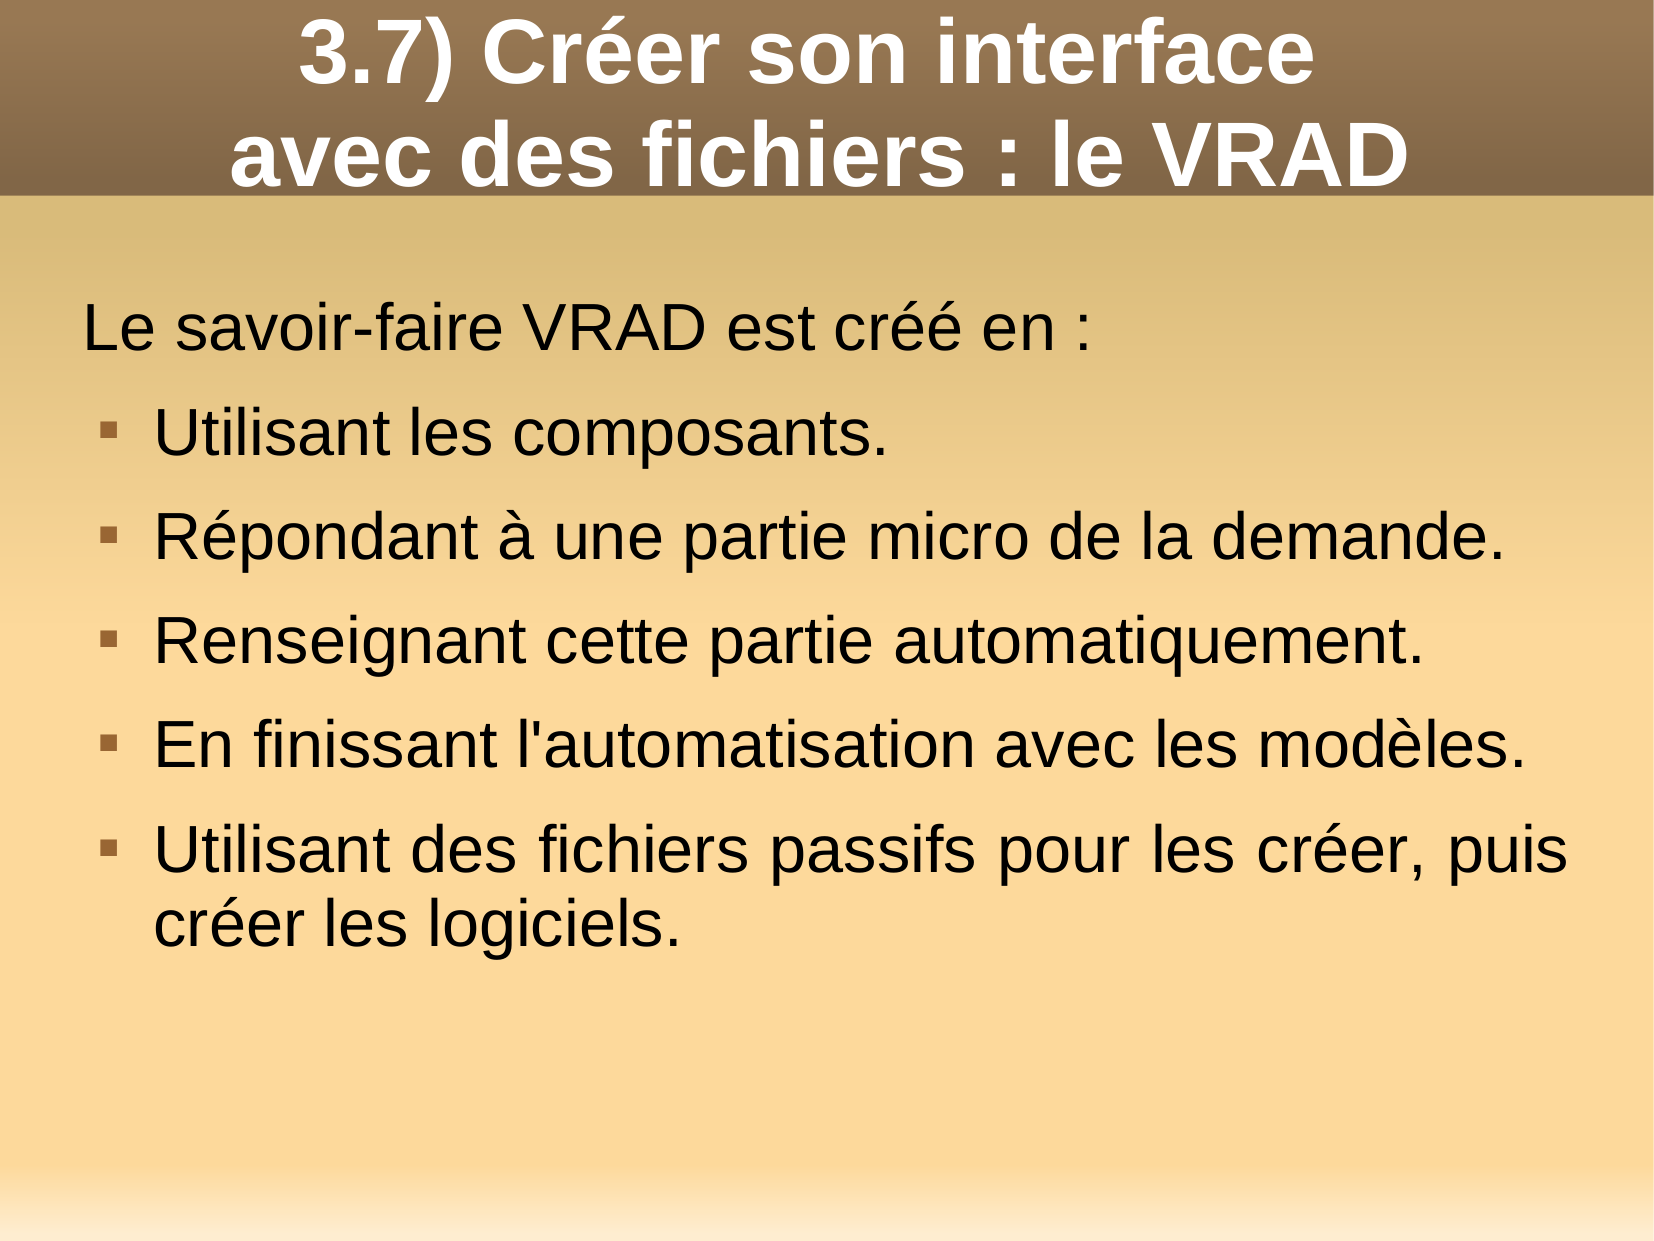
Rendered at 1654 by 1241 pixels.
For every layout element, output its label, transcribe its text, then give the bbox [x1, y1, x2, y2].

picture [0, 0, 1654, 1241]
title 3.7) Créer son interface avec des fichiers : le VRAD [76, 1, 1565, 207]
list Le savoir-faire VRAD est créé en : Utilisant les composants. Répondant à une partie micro de la demande. Renseignant cette partie automatiquement. En finissant l'automatisation avec les modèles. Utilisant des fichiers passifs pour les créer, puis créer les logiciels. [82, 290, 1571, 1094]
